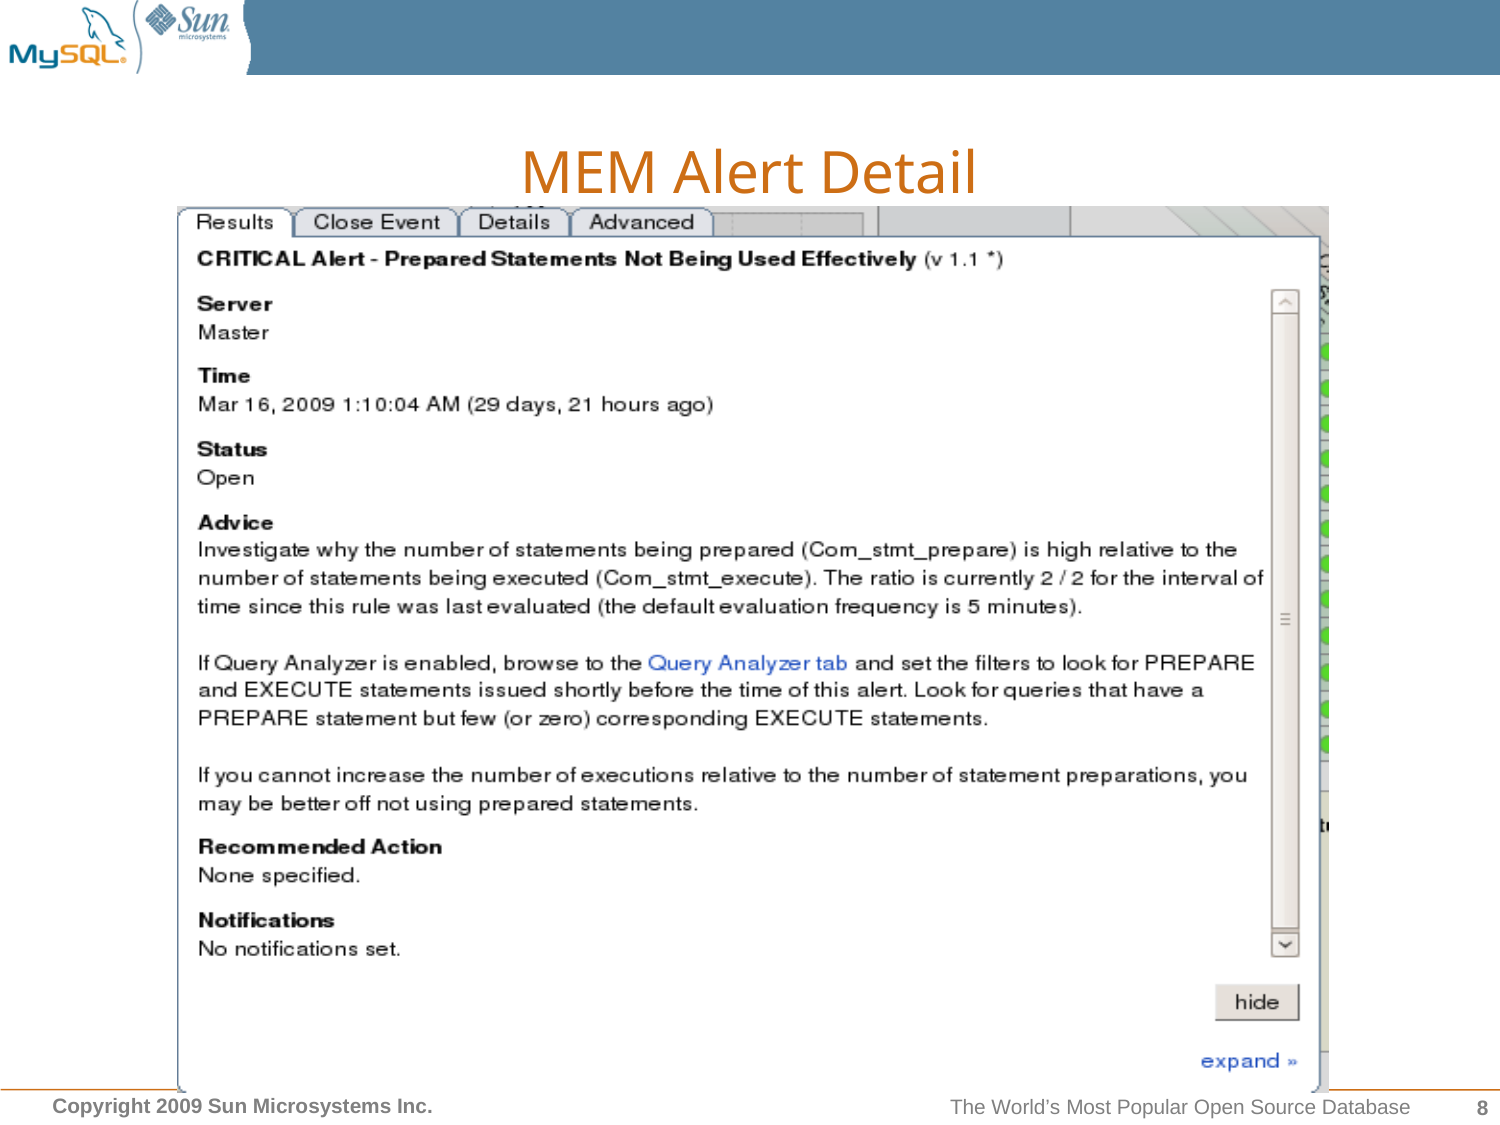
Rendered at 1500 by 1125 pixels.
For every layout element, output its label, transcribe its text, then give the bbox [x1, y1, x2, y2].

picture [0, 0, 1500, 75]
picture [177, 225, 1329, 1093]
title MEM Alert Detail [0, 87, 1500, 225]
